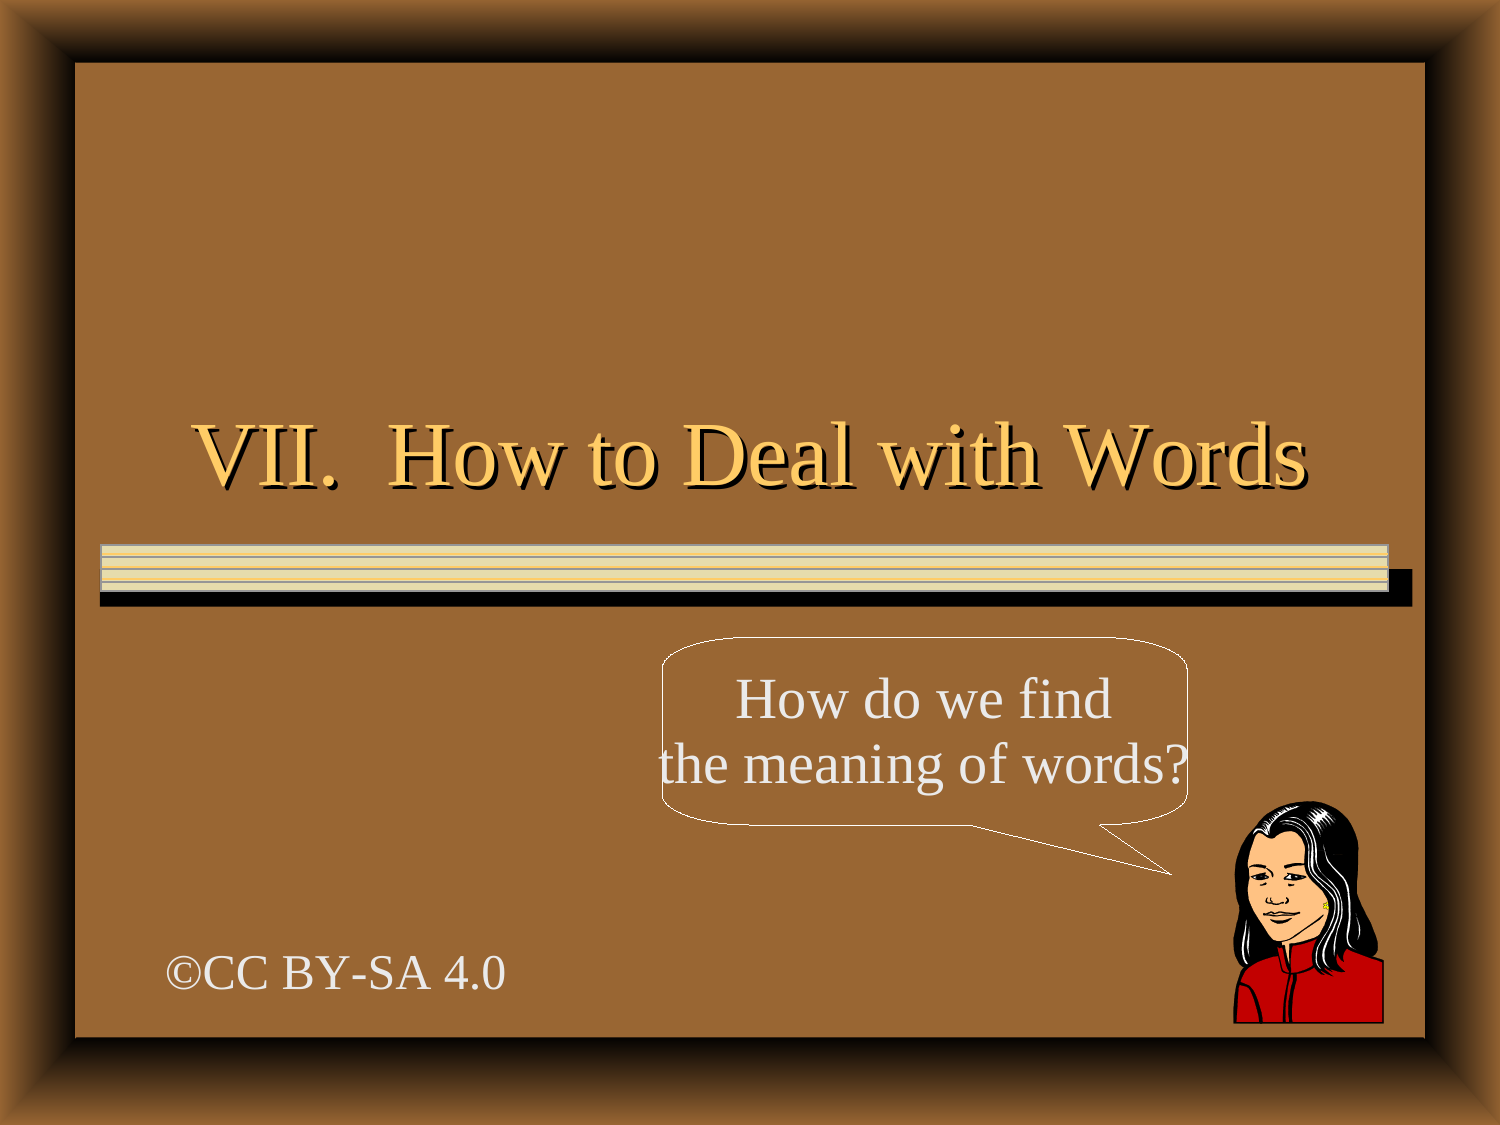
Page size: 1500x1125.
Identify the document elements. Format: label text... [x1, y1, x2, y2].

title VII. How to Deal with Words [112, 324, 1388, 513]
picture [1233, 801, 1384, 1024]
text_box ©CC BY-SA 4.0 [150, 937, 563, 1008]
text_box How do we find the meaning of words? [662, 637, 1188, 875]
